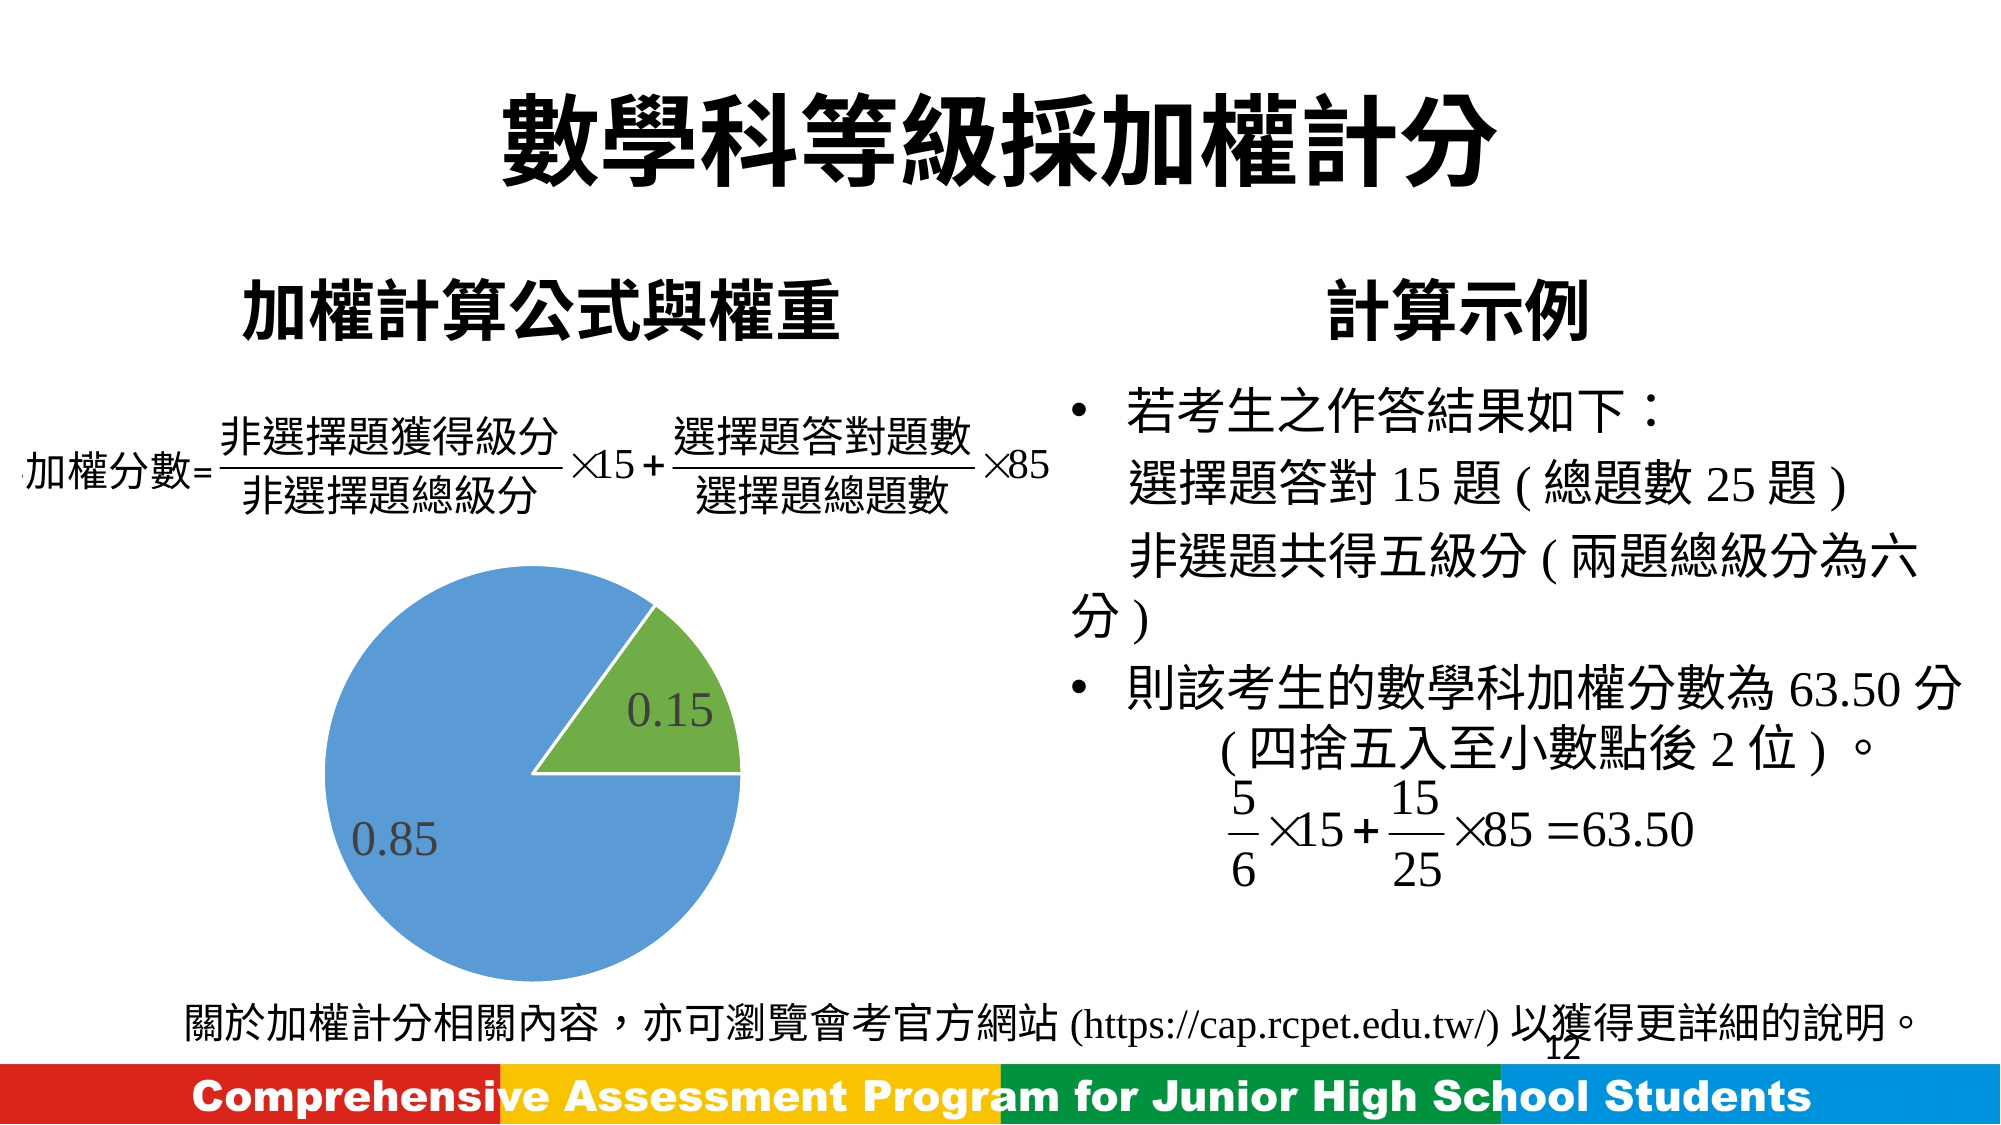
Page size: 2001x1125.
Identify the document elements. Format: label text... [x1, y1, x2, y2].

text_box 關於加權計分相關內容，亦可瀏覽會考官方網站(https://cap.rcpet.edu.tw/)以獲得更詳細的說明。 [168, 989, 1528, 1054]
list 加權計算公式與權重 [99, 251, 984, 357]
chart [1220, 765, 1703, 898]
list 若考生之作答結果如下： 選擇題答對15題(總題數25題) 非選題共得五級分(兩題總級分為六分) 則該考生的數學科加權分數為63.50分 (四捨五入至小數點後2位)。 [1055, 371, 1987, 1020]
picture [22, 389, 1055, 549]
chart [157, 549, 908, 999]
title 數學科等級採加權計分 [99, 45, 1900, 233]
text_box [1528, 1014, 1995, 1075]
list 計算示例 [1015, 251, 1901, 357]
